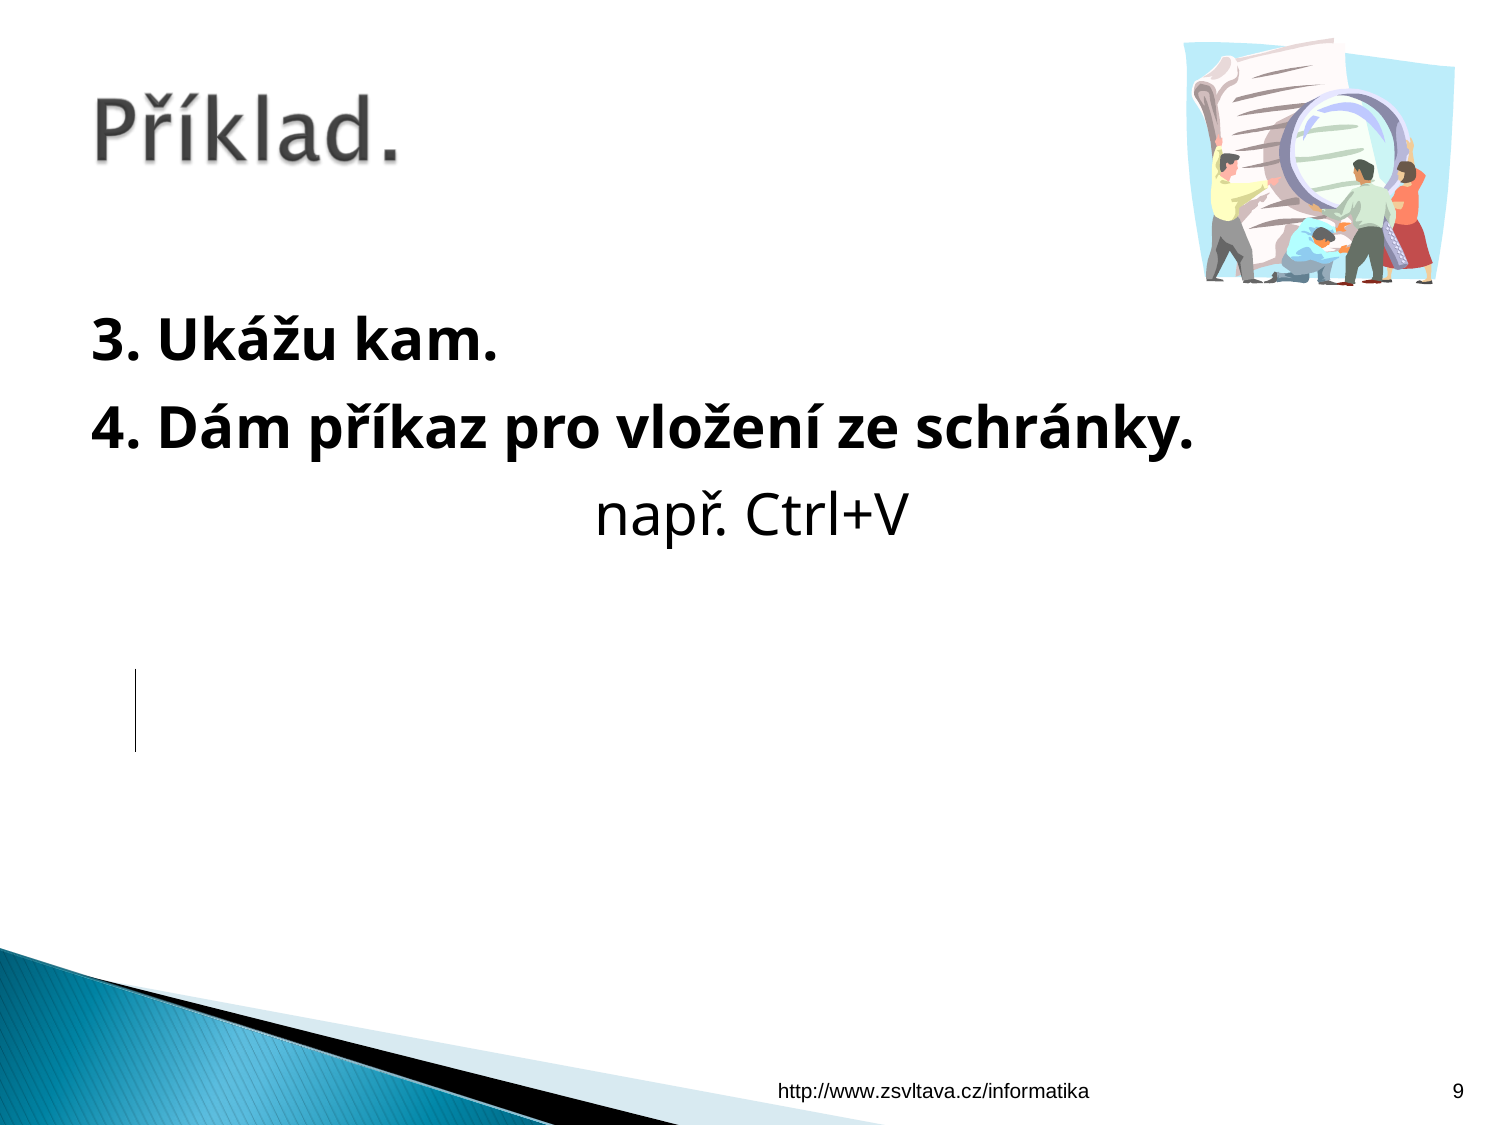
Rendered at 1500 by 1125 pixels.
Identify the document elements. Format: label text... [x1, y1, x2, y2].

text_box http://www.zsvltava.cz/informatika [718, 1051, 1105, 1112]
list 3. Ukážu kam. 4. Dám příkaz pro vložení ze schránky. např. Ctrl+V [76, 290, 1427, 611]
text_box 9 [1418, 1051, 1479, 1112]
picture [0, 946, 559, 1125]
text_box [32, 43, 1183, 235]
picture [1183, 35, 1458, 289]
